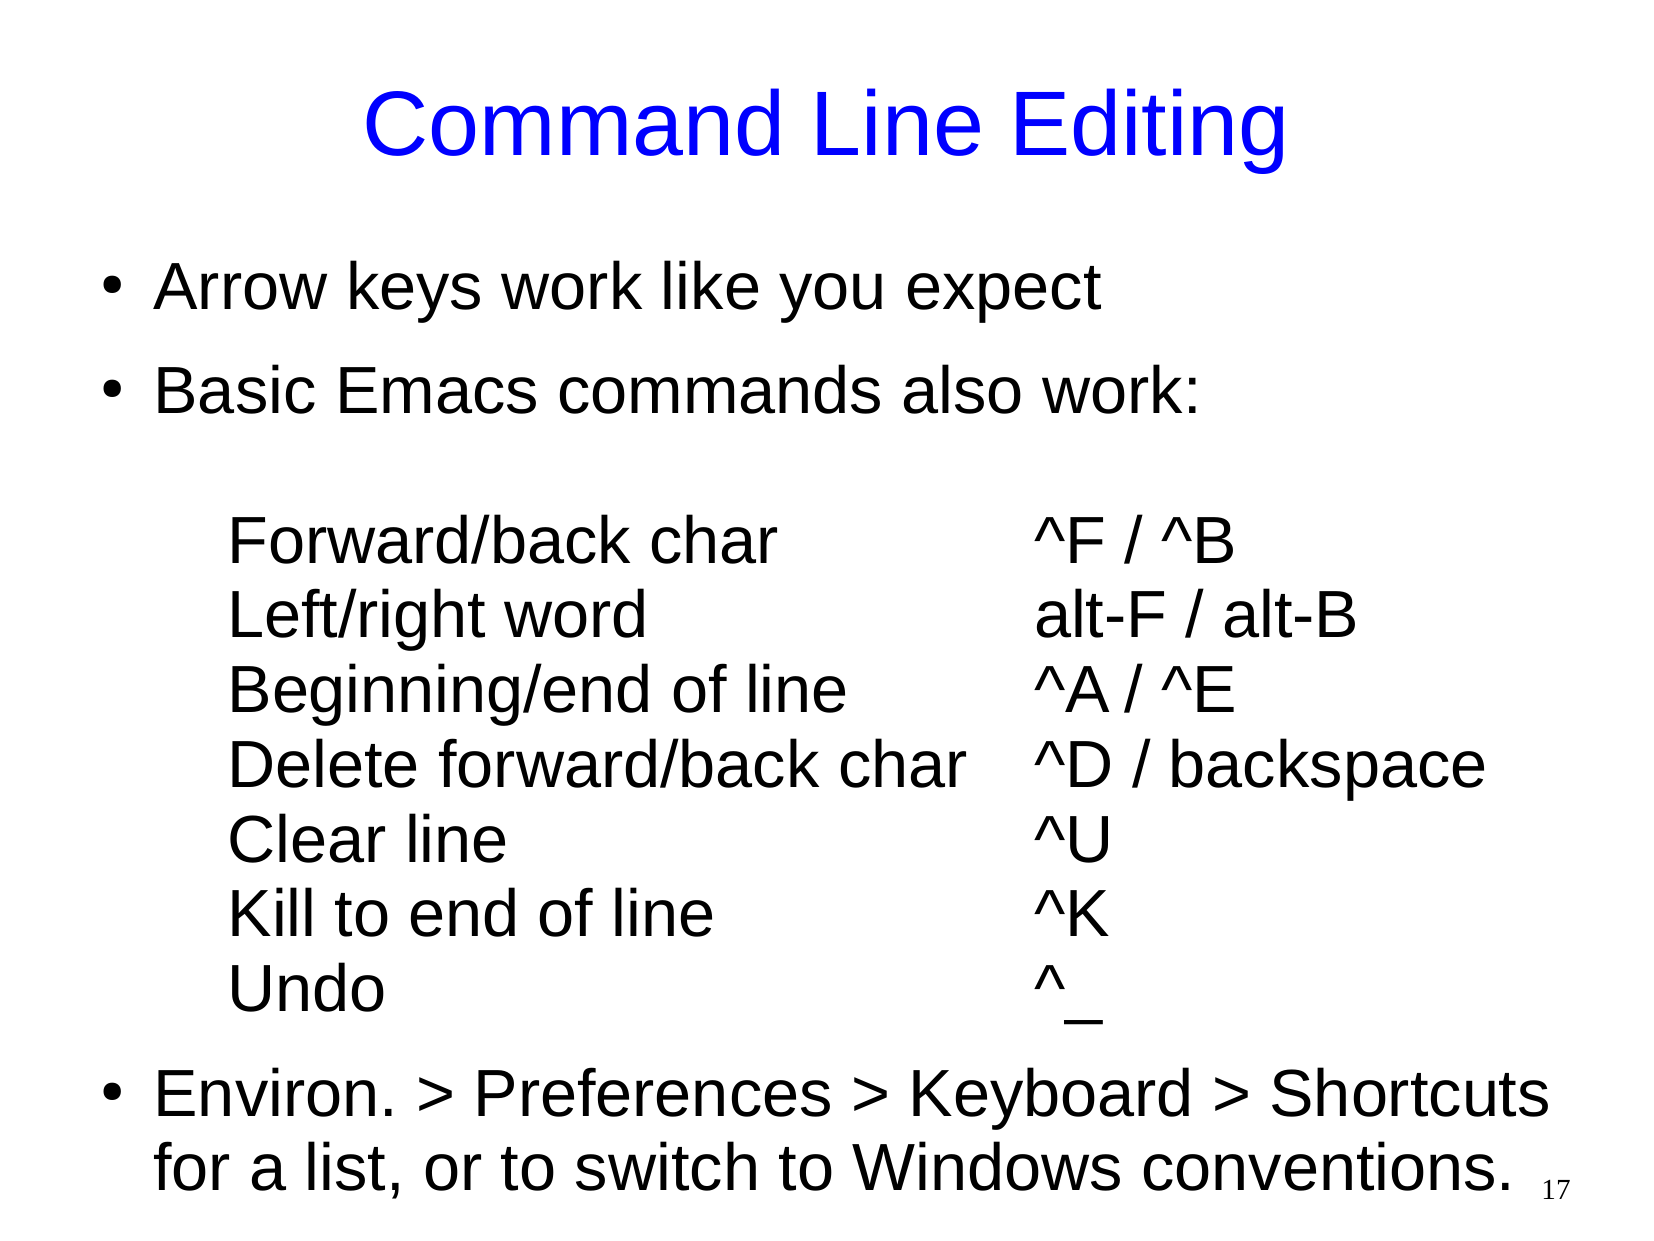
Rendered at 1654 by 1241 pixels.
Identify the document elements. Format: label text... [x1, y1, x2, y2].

title Command Line Editing [82, 19, 1571, 228]
list Arrow keys work like you expect Basic Emacs commands also work: Forward/back char ^F / ^B Left/right word alt-F / alt-B Beginning/end of line ^A / ^E Delete forward/back char ^D / backspace Clear line ^U Kill to end of line ^K Undo ^_ Environ. > Preferences > Keyboard > Shortcuts for a list, or to switch to Windows conventions. [82, 248, 1571, 1206]
